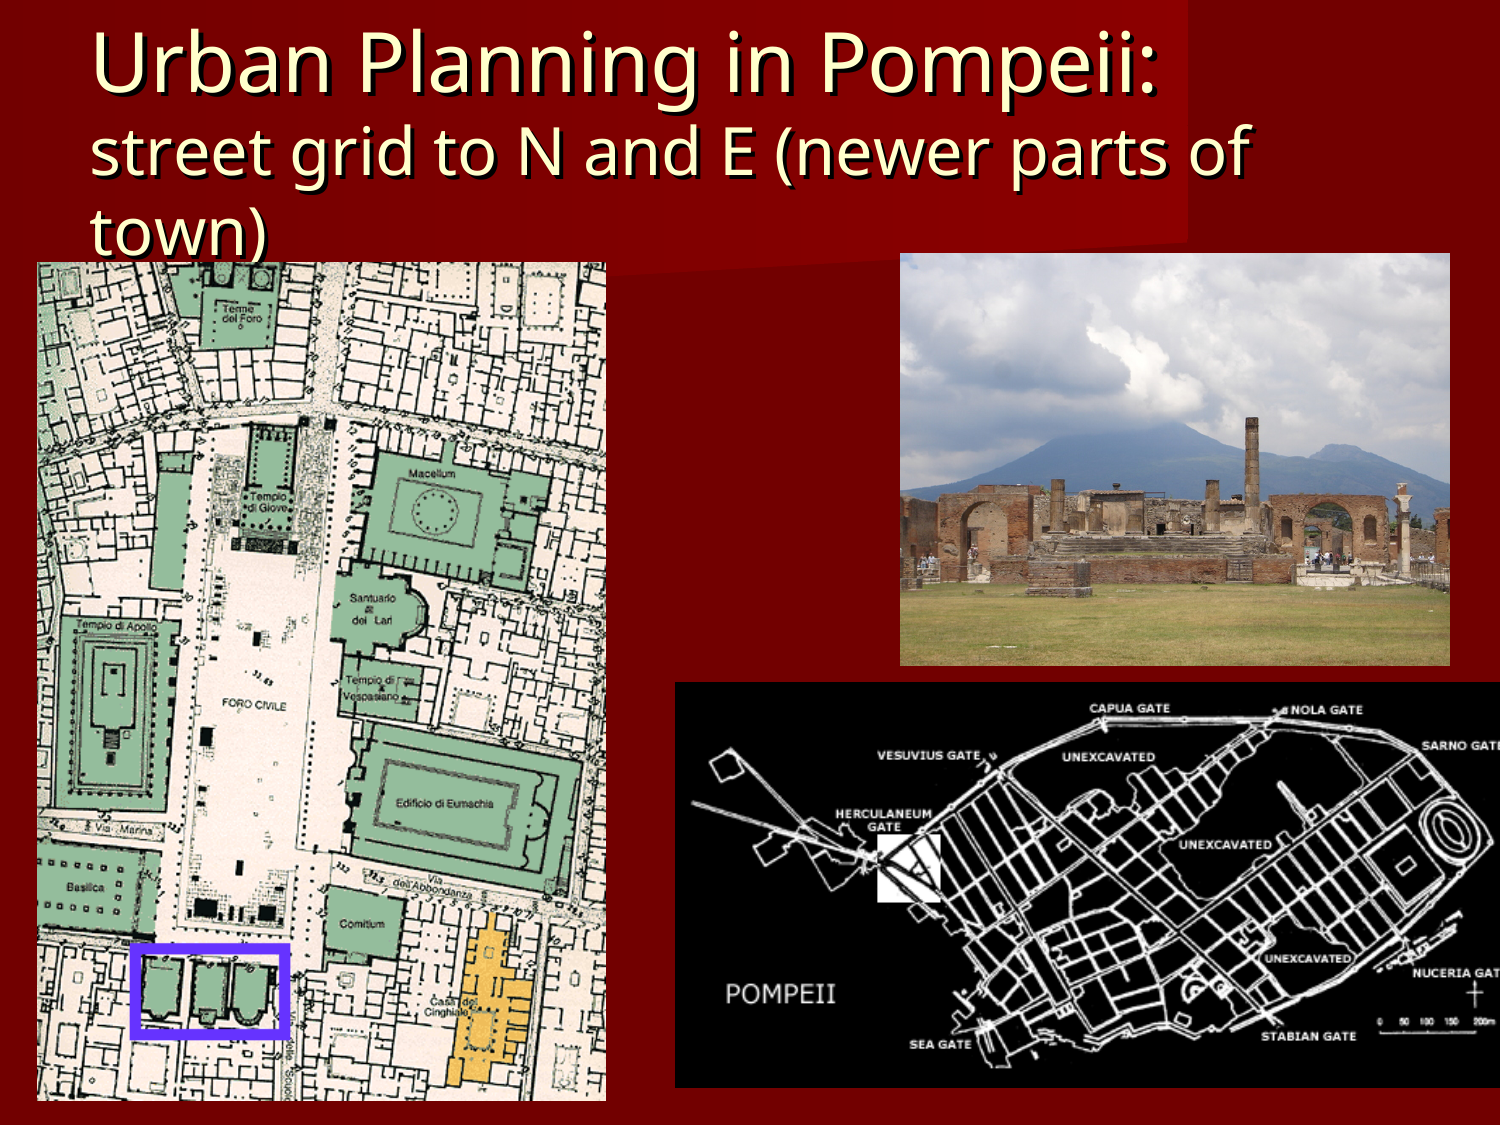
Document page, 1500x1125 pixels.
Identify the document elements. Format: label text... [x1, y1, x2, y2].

picture [675, 682, 1500, 1088]
picture [900, 253, 1450, 666]
title Urban Planning in Pompeii: street grid to N and E (newer parts of town) [75, 31, 1426, 247]
picture [37, 262, 606, 1102]
